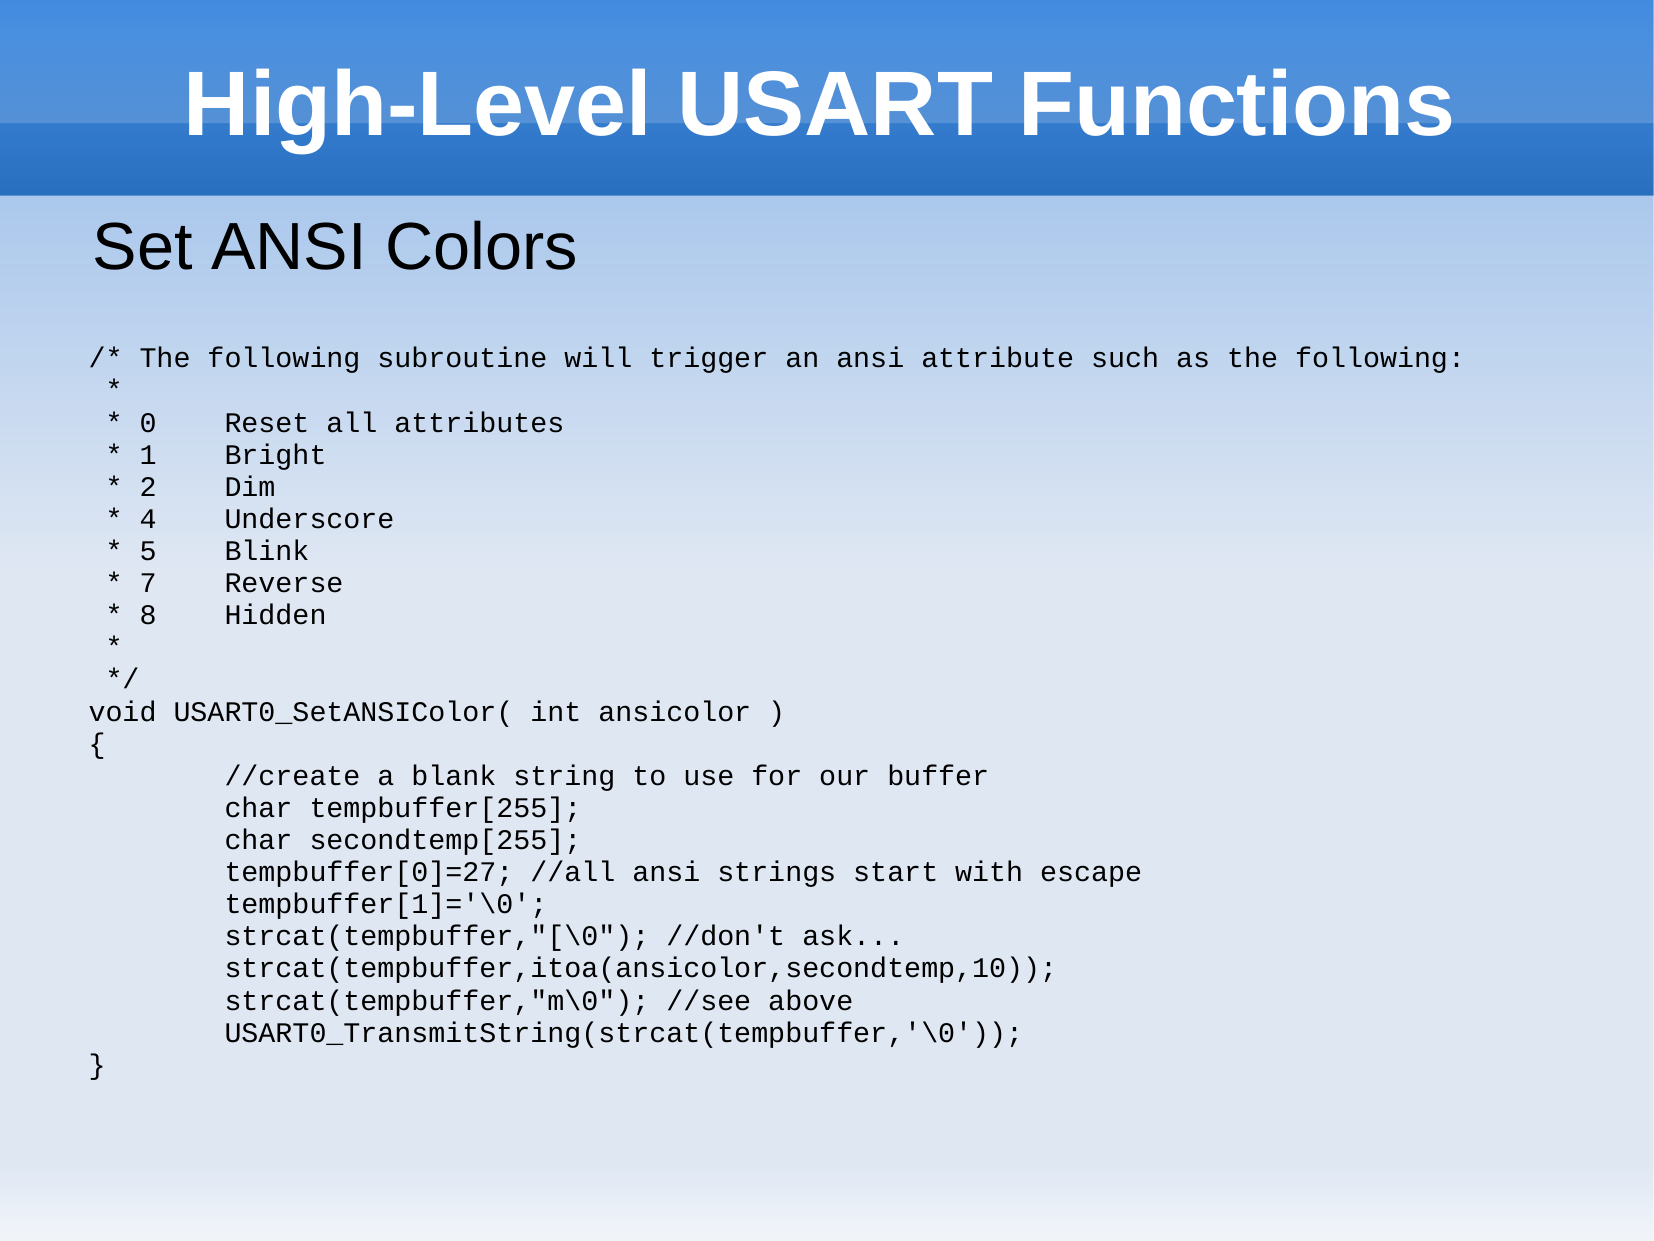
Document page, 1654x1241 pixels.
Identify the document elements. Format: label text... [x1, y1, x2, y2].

picture [0, 0, 1654, 1241]
chart [87, 1028, 1576, 1163]
list Set ANSI Colors [75, 208, 1576, 1028]
title High-Level USART Functions [76, 0, 1565, 208]
